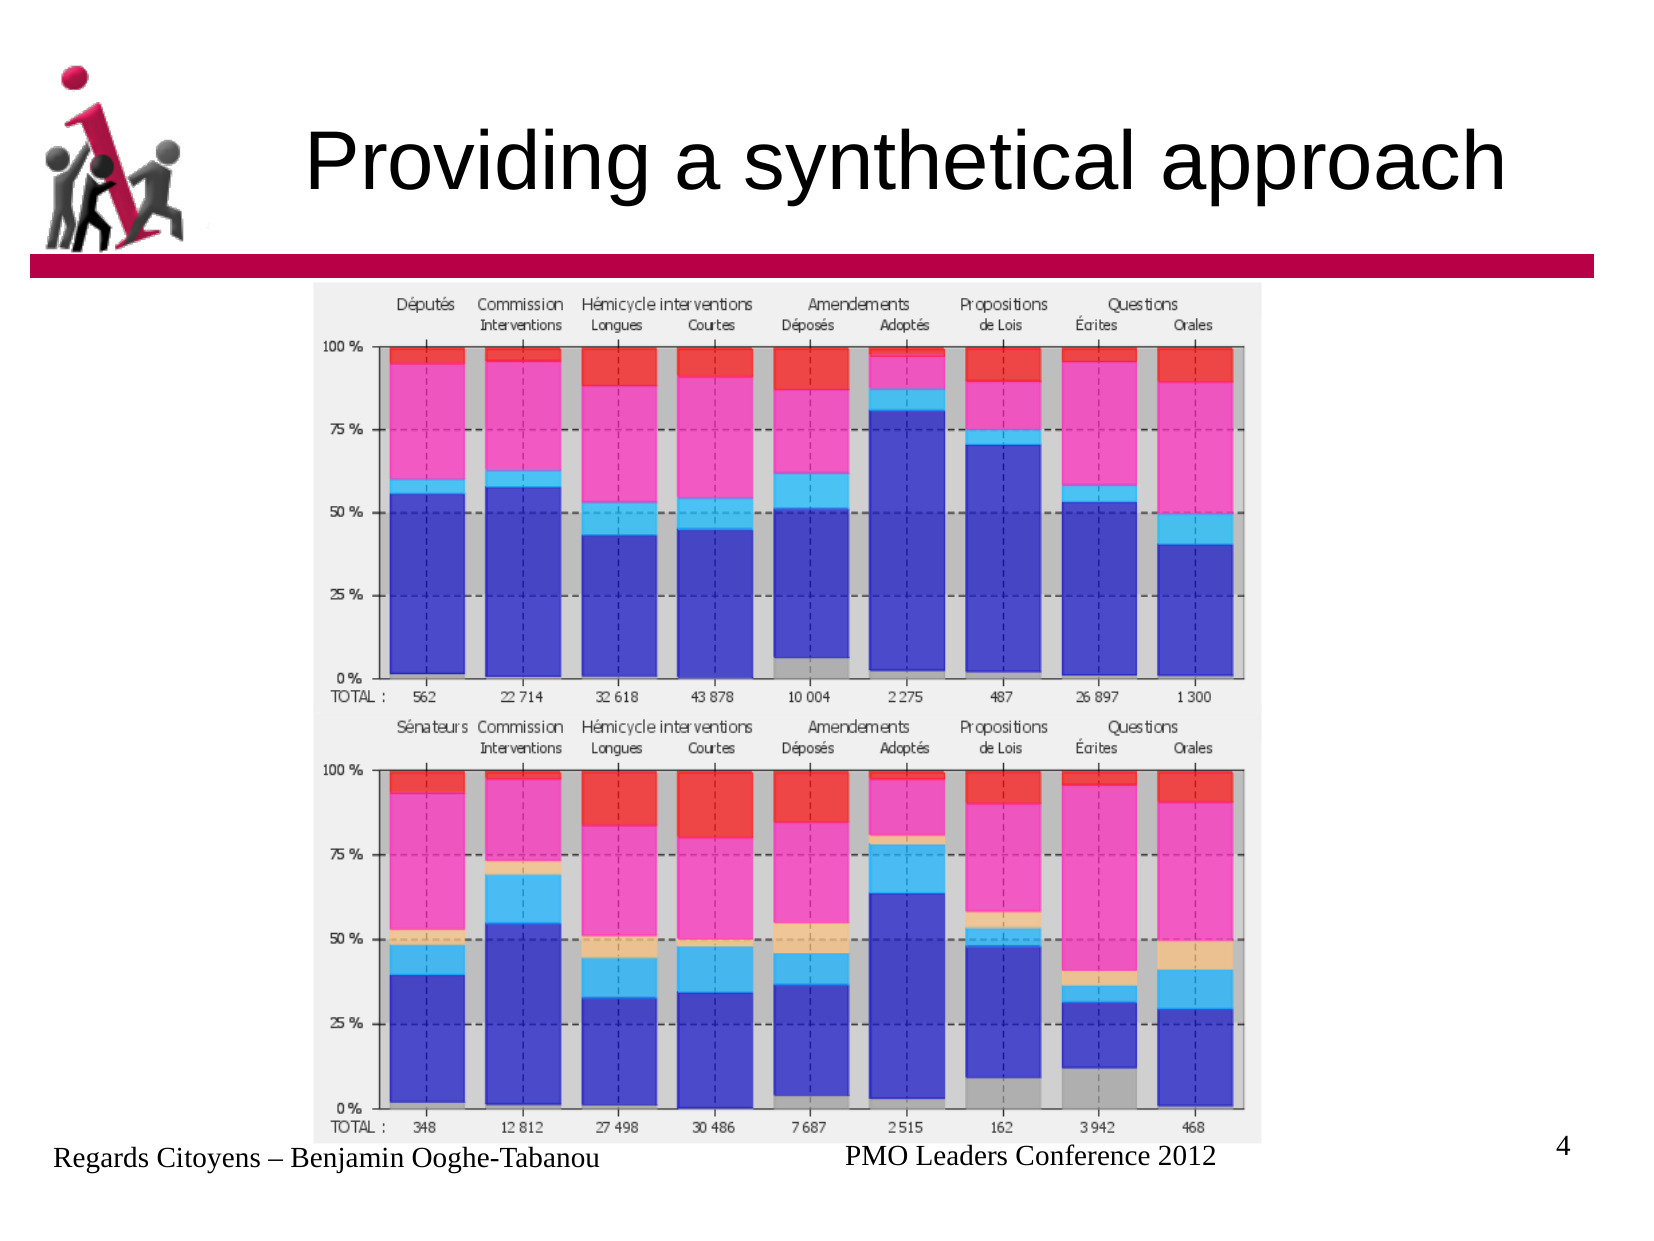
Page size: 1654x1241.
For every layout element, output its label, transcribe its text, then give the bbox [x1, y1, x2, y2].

picture [29, 60, 210, 254]
title Providing a synthetical approach [212, 64, 1601, 258]
picture [304, 273, 1270, 1152]
